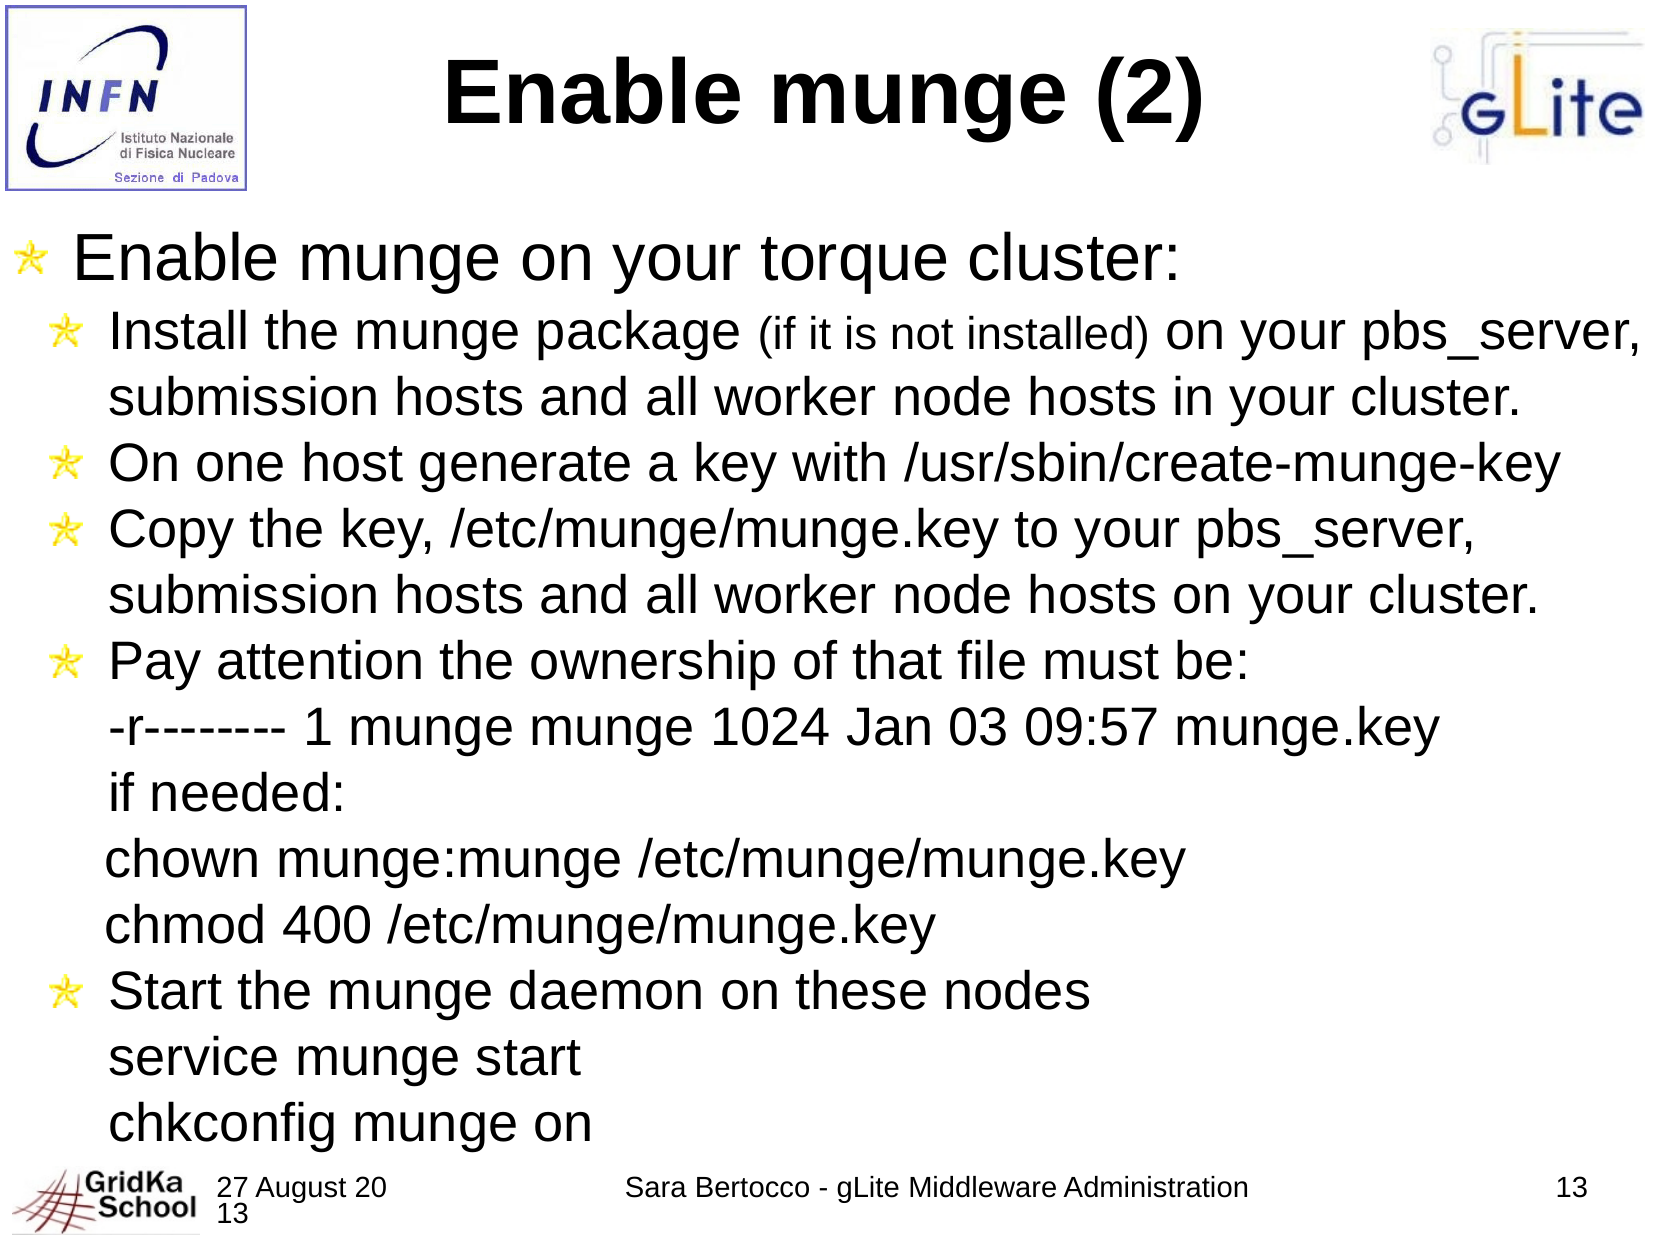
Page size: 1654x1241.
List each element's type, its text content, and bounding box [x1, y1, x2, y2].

picture [12, 1227, 200, 1235]
picture [5, 5, 247, 191]
title Enable munge (2) [5, 0, 1645, 183]
picture [1430, 28, 1645, 165]
text_box Enable munge on your torque cluster: Install the munge package (if it is not installed) on your pbs_server, submission hosts and all worker node hosts in your cluster. On one host generate a key with /usr/sbin/create-munge-key Copy the key, /etc/munge/munge.key to your pbs_server, submission hosts and all worker node hosts on your cluster. Pay attention the ownership of that file must be: -r-------- 1 munge munge 1024 Jan 03 09:57 munge.key if needed: chown munge:munge /etc/munge/munge.key chmod 400 /etc/munge/munge.key Start the munge daemon on these nodes service munge start chkconfig munge on [0, 212, 1653, 1227]
